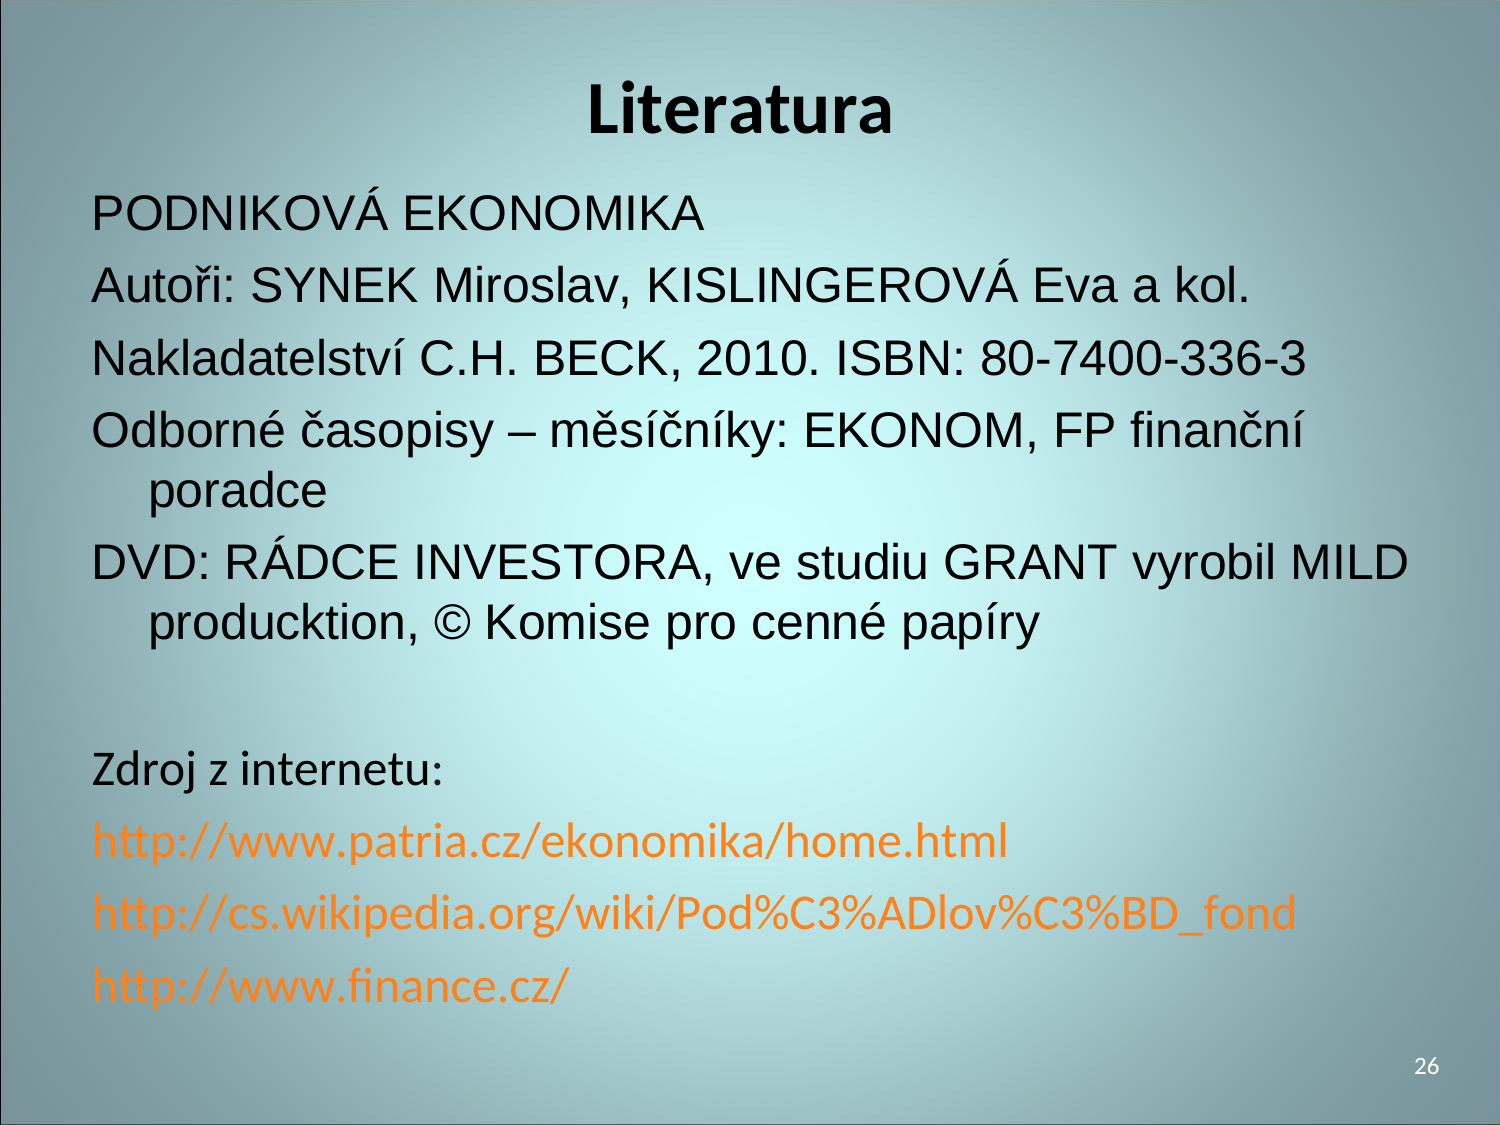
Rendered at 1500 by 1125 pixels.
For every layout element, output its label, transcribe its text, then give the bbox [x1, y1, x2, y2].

text_box <číslo> [1104, 1034, 1455, 1095]
picture [0, 0, 1500, 1125]
list PODNIKOVÁ EKONOMIKA Autoři: SYNEK Miroslav, KISLINGEROVÁ Eva a kol. Nakladatelství C.H. BECK, 2010. ISBN: 80-7400-336-3 Odborné časopisy – měsíčníky: EKONOM, FP finanční poradce DVD: RÁDCE INVESTORA, ve studiu GRANT vyrobil MILD producktion, © Komise pro cenné papíry Zdroj z internetu: http://www.patria.cz/ekonomika/home.html http://cs.wikipedia.org/wiki/Pod%C3%ADlov%C3%BD_fond http://www.finance.cz/ [76, 172, 1427, 1094]
title Literatura [75, 0, 1426, 246]
